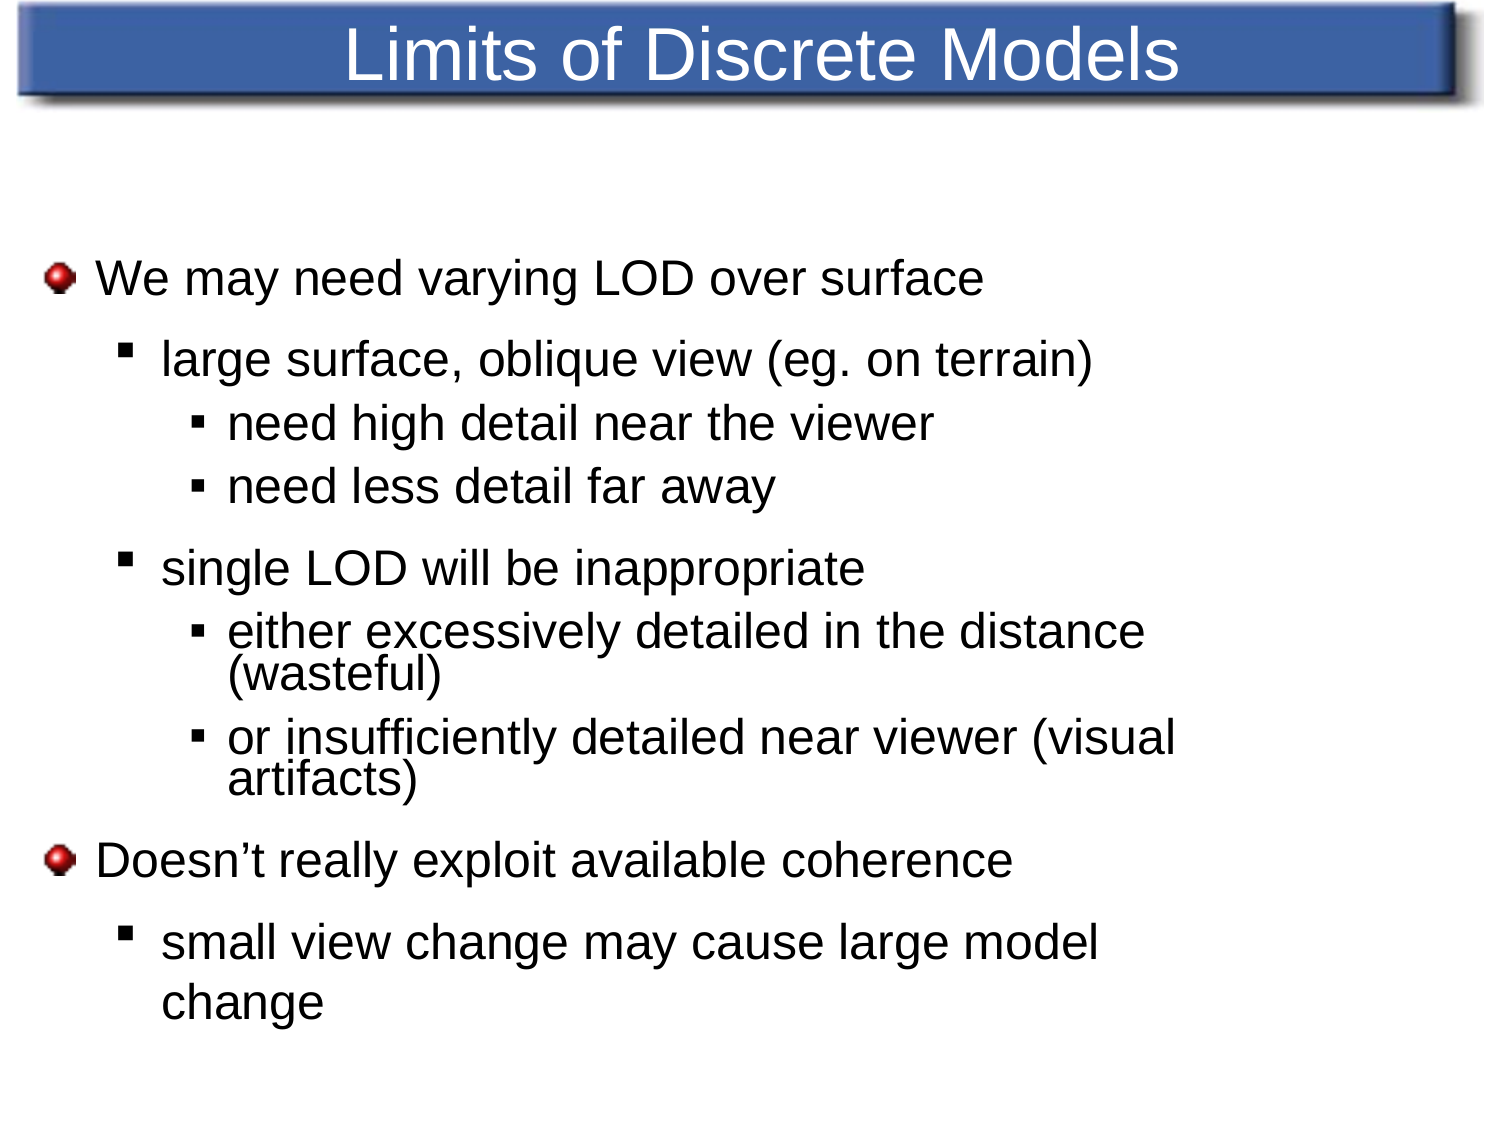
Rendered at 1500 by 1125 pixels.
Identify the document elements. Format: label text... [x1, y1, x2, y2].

picture [16, 0, 1484, 113]
title Limits of Discrete Models [24, 0, 1500, 103]
list We may need varying LOD over surface large surface, oblique view (eg. on terrain) need high detail near the viewer need less detail far away single LOD will be inappropriate either excessively detailed in the distance (wasteful) or insufficiently detailed near viewer (visual artifacts) Doesn’t really exploit available coherence small view change may cause large model change [24, 237, 1263, 1101]
